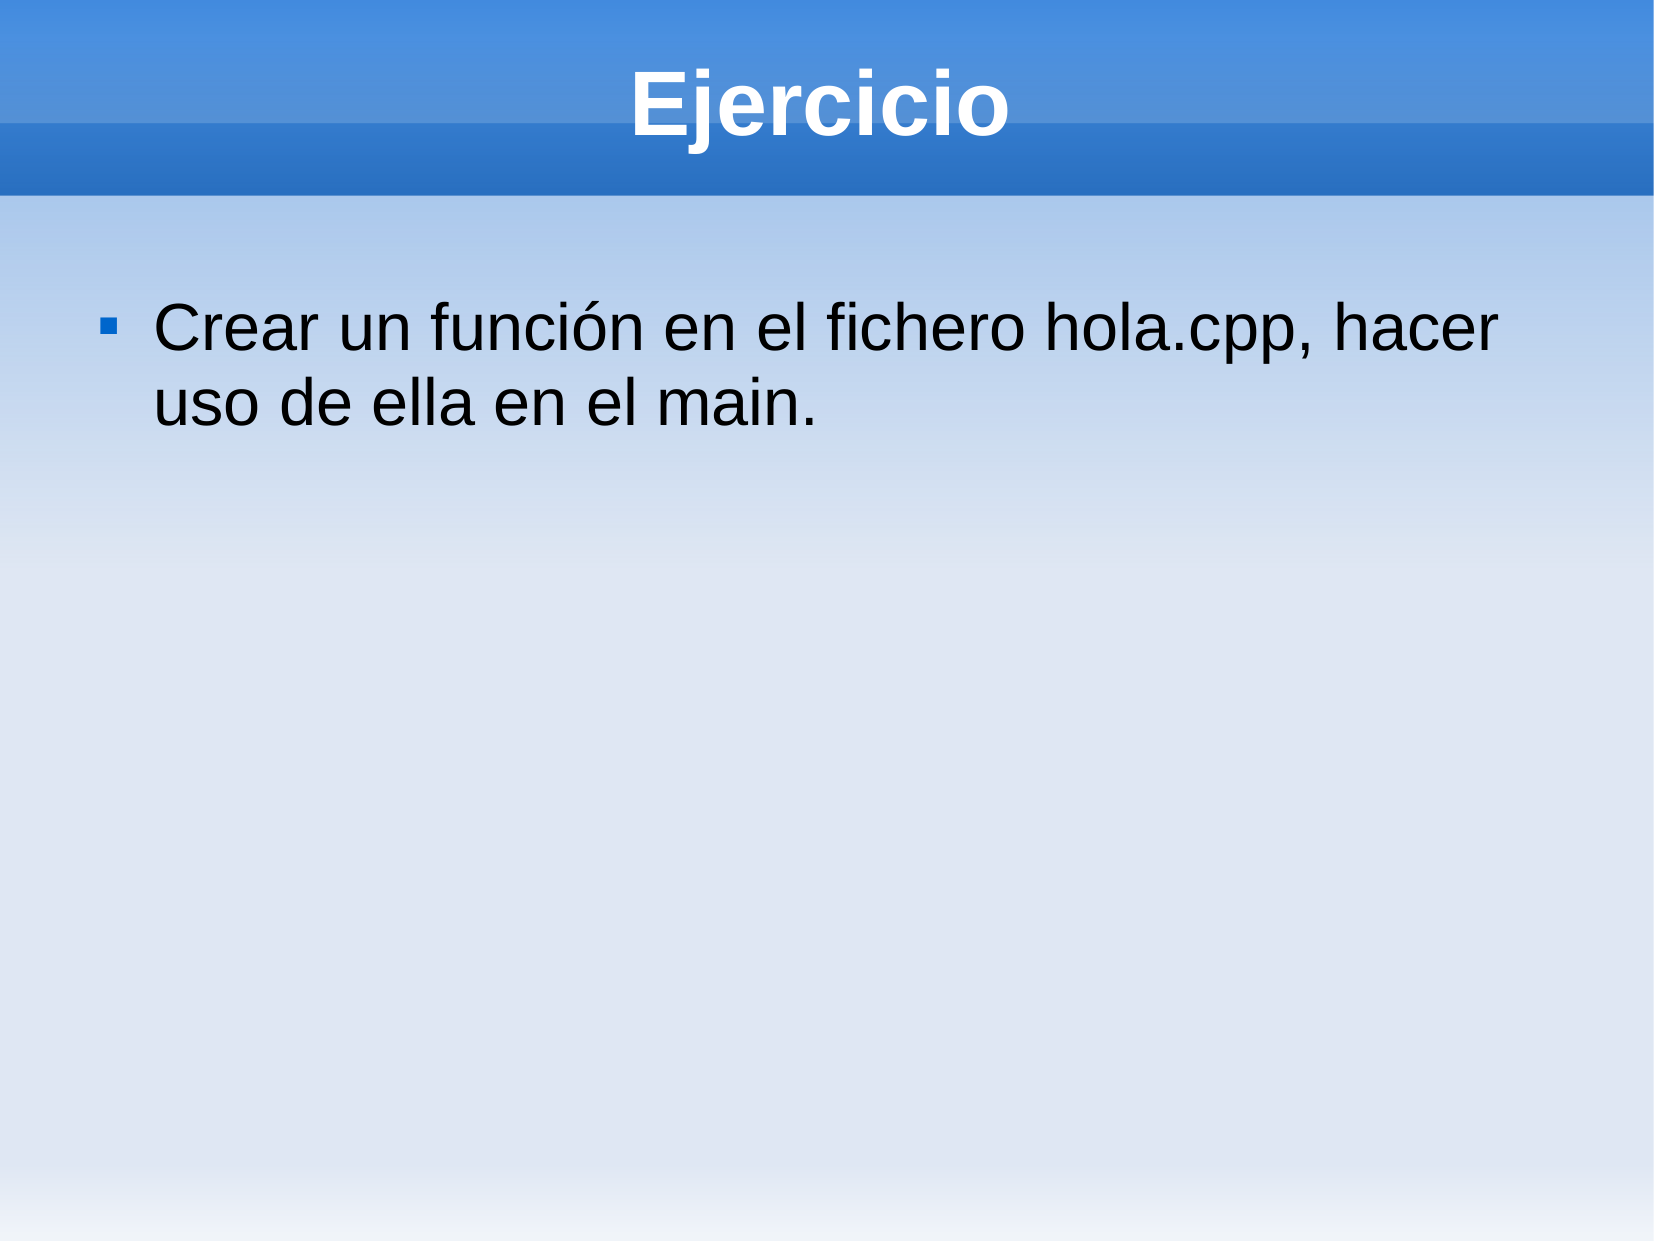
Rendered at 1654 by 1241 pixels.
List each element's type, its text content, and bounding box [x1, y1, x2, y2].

list Crear un función en el fichero hola.cpp, hacer uso de ella en el main. [82, 290, 1571, 1094]
title Ejercicio [76, 7, 1565, 200]
picture [0, 0, 1654, 1241]
